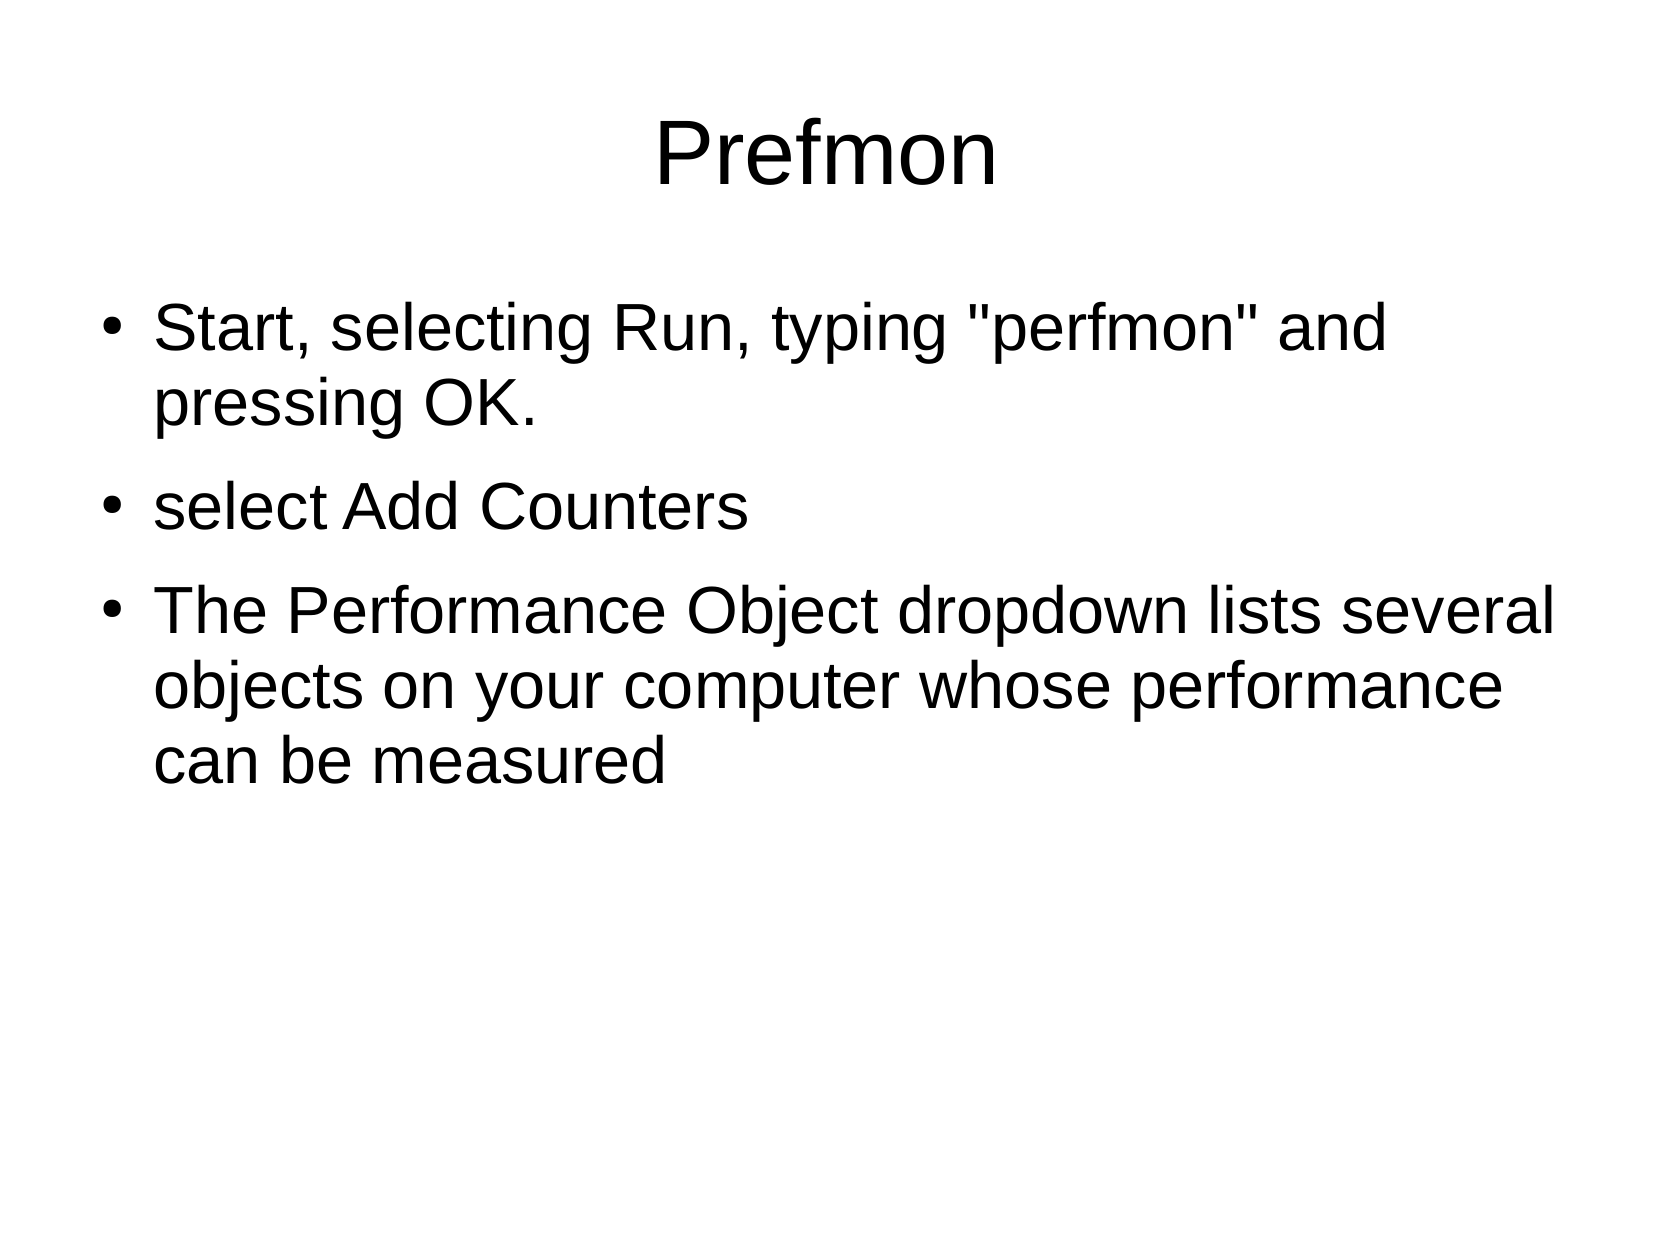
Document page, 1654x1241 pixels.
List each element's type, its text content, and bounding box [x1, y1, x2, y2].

title Prefmon [82, 56, 1571, 250]
list Start, selecting Run, typing "perfmon" and pressing OK. select Add Counters The Performance Object dropdown lists several objects on your computer whose performance can be measured [82, 290, 1571, 1109]
